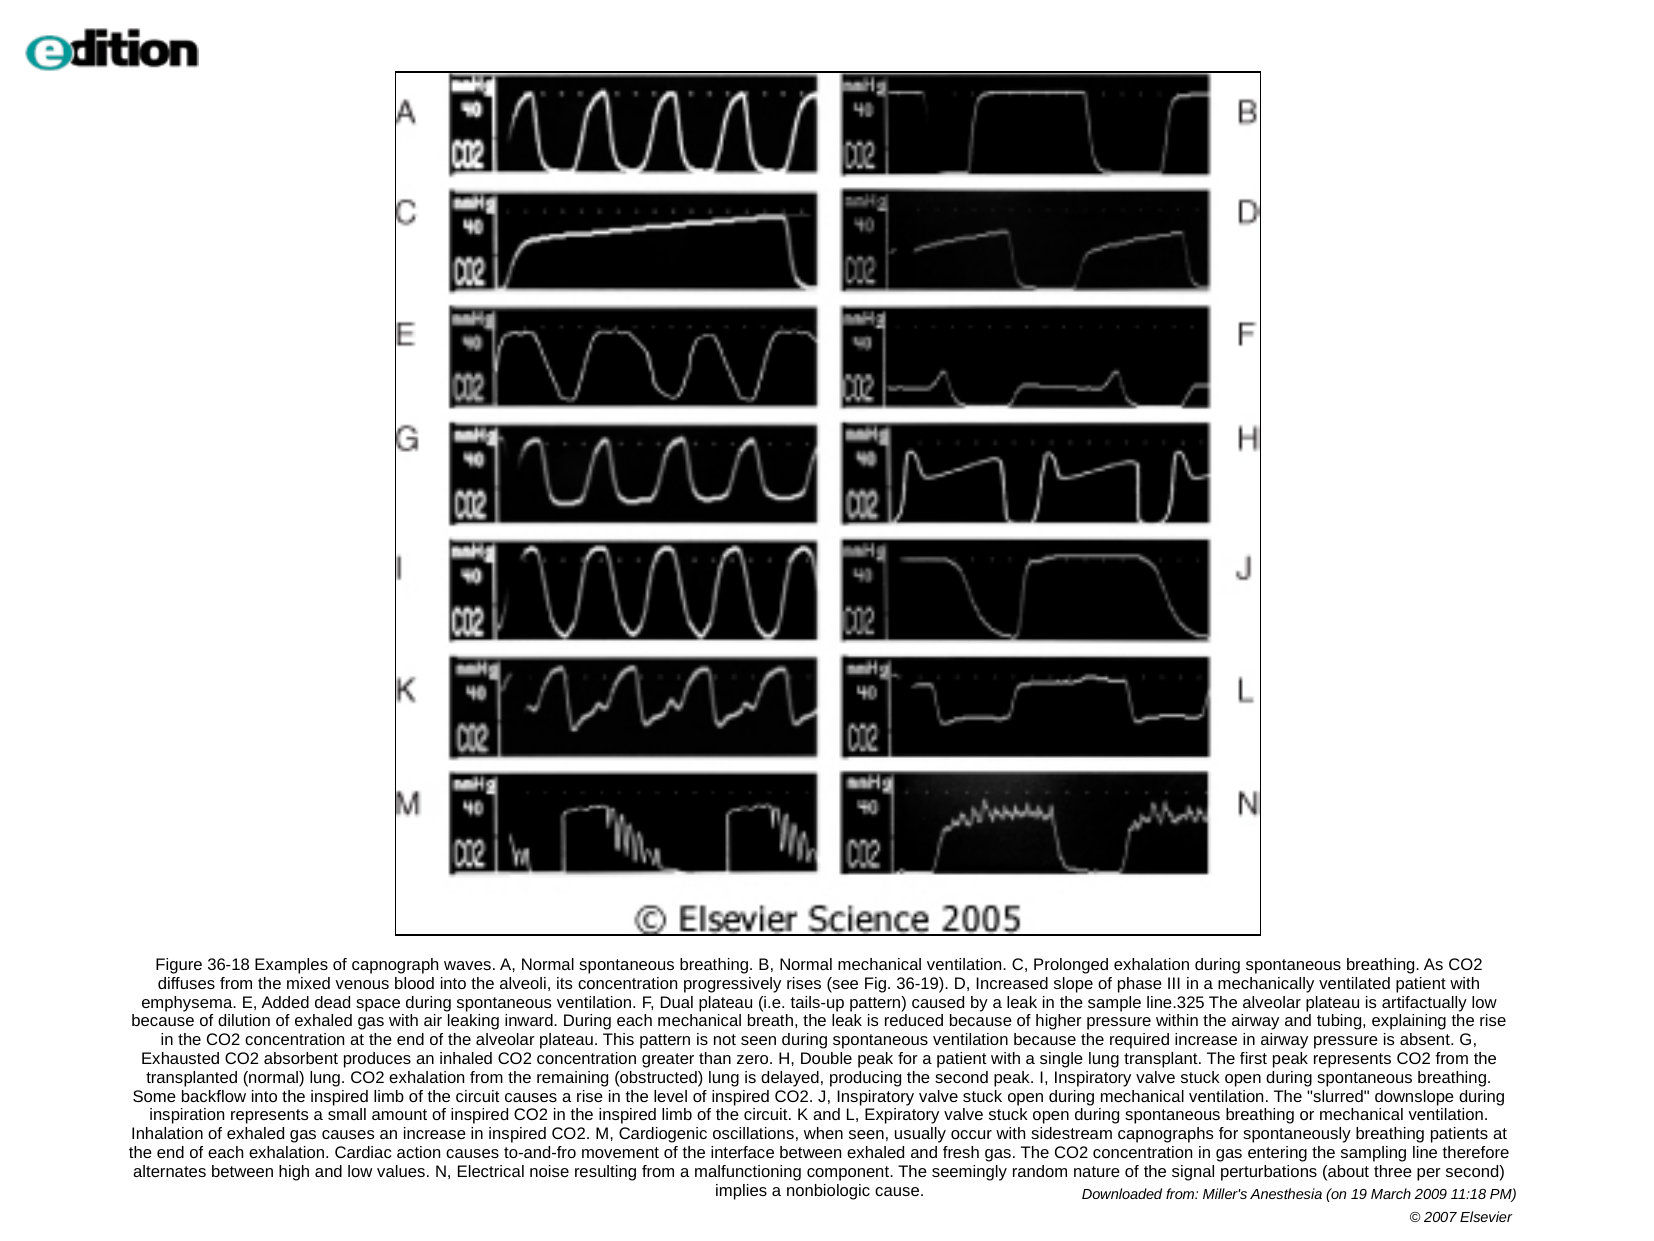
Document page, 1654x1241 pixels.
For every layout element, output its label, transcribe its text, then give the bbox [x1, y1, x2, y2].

picture [396, 72, 1260, 935]
text_box © 2007 Elsevier [723, 1201, 1531, 1234]
text_box Figure 36-18 Examples of capnograph waves. A, Normal spontaneous breathing. B, Normal mechanical ventilation. C, Prolonged exhalation during spontaneous breathing. As CO2 diffuses from the mixed venous blood into the alveoli, its concentration progressively rises (see Fig. 36-19). D, Increased slope of phase III in a mechanically ventilated patient with emphysema. E, Added dead space during spontaneous ventilation. F, Dual plateau (i.e. tails-up pattern) caused by a leak in the sample line.325 The alveolar plateau is artifactually low because of dilution of exhaled gas with air leaking inward. During each mechanical breath, the leak is reduced because of higher pressure within the airway and tubing, explaining the rise in the CO2 concentration at the end of the alveolar plateau. This pattern is not seen during spontaneous ventilation because the required increase in airway pressure is absent. G, Exhausted CO2 absorbent produces an inhaled CO2 concentration greater than zero. H, Double peak for a patient with a single lung transplant. The first peak represents CO2 from the transplanted (normal) lung. CO2 exhalation from the remaining (obstructed) lung is delayed, producing the second peak. I, Inspiratory valve stuck open during spontaneous breathing. Some backflow into the inspired limb of the circuit causes a rise in the level of inspired CO2. J, Inspiratory valve stuck open during mechanical ventilation. The "slurred" downslope during inspiration represents a small amount of inspired CO2 in the inspired limb of the circuit. K and L, Expiratory valve stuck open during spontaneous breathing or mechanical ventilation. Inhalation of exhaled gas causes an increase in inspired CO2. M, Cardiogenic oscillations, when seen, usually occur with sidestream capnographs for spontaneously breathing patients at the end of each exhalation. Cardiac action causes to-and-fro movement of the interface between exhaled and fresh gas. The CO2 concentration in gas entering the sampling line therefore alternates between high and low values. N, Electrical noise resulting from a malfunctioning component. The seemingly random nature of the signal perturbations (about three per second) implies a nonbiologic cause. [110, 947, 1530, 1208]
text_box Downloaded from: Miller's Anesthesia (on 19 March 2009 11:18 PM) [724, 1178, 1532, 1211]
picture [19, 20, 199, 78]
